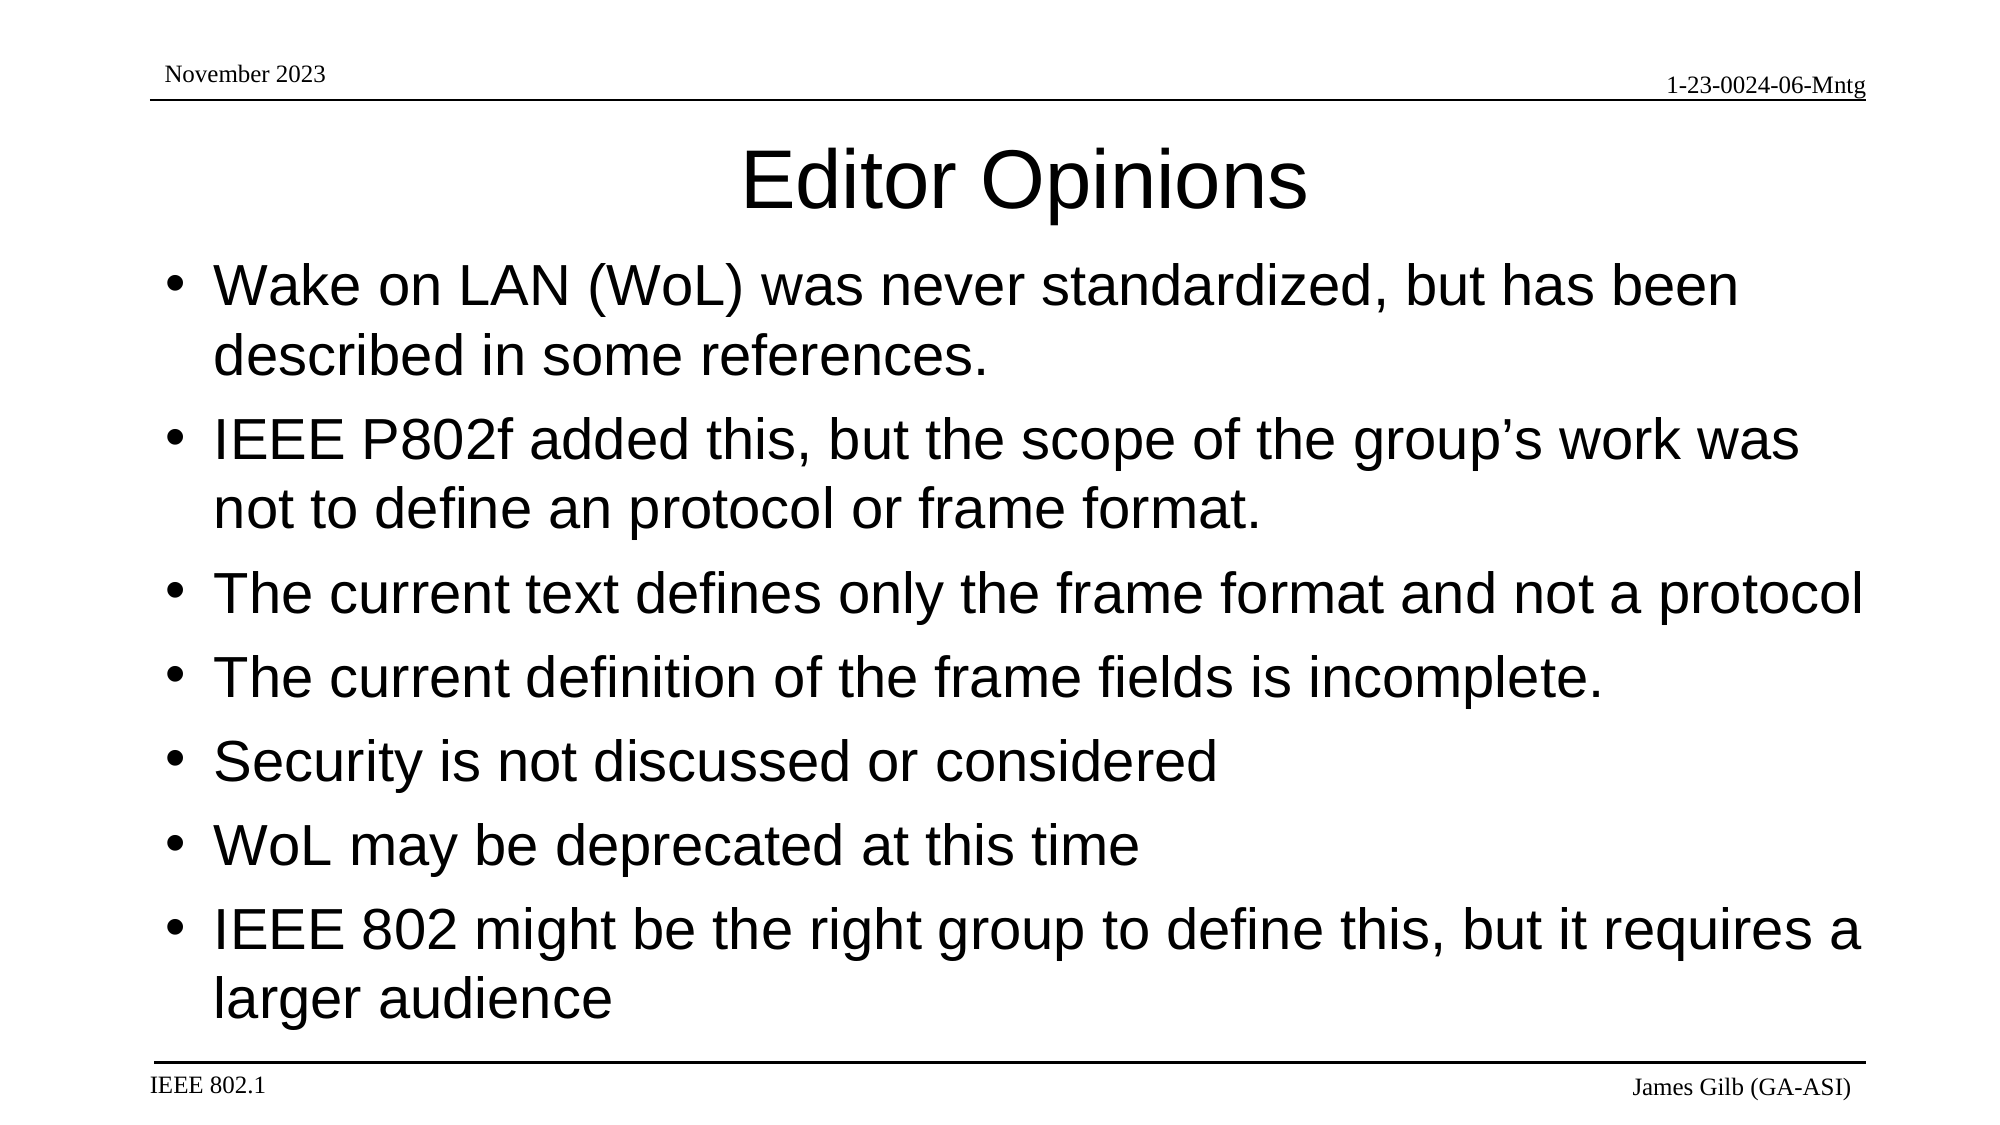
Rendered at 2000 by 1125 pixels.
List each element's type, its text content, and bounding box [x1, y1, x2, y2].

title Editor Opinions [149, 112, 1900, 238]
list Wake on LAN (WoL) was never standardized, but has been described in some references. IEEE P802f added this, but the scope of the group’s work was not to define an protocol or frame format. The current text defines only the frame format and not a protocol The current definition of the frame fields is incomplete. Security is not discussed or considered WoL may be deprecated at this time IEEE 802 might be the right group to define this, but it requires a larger audience [149, 239, 1900, 1051]
